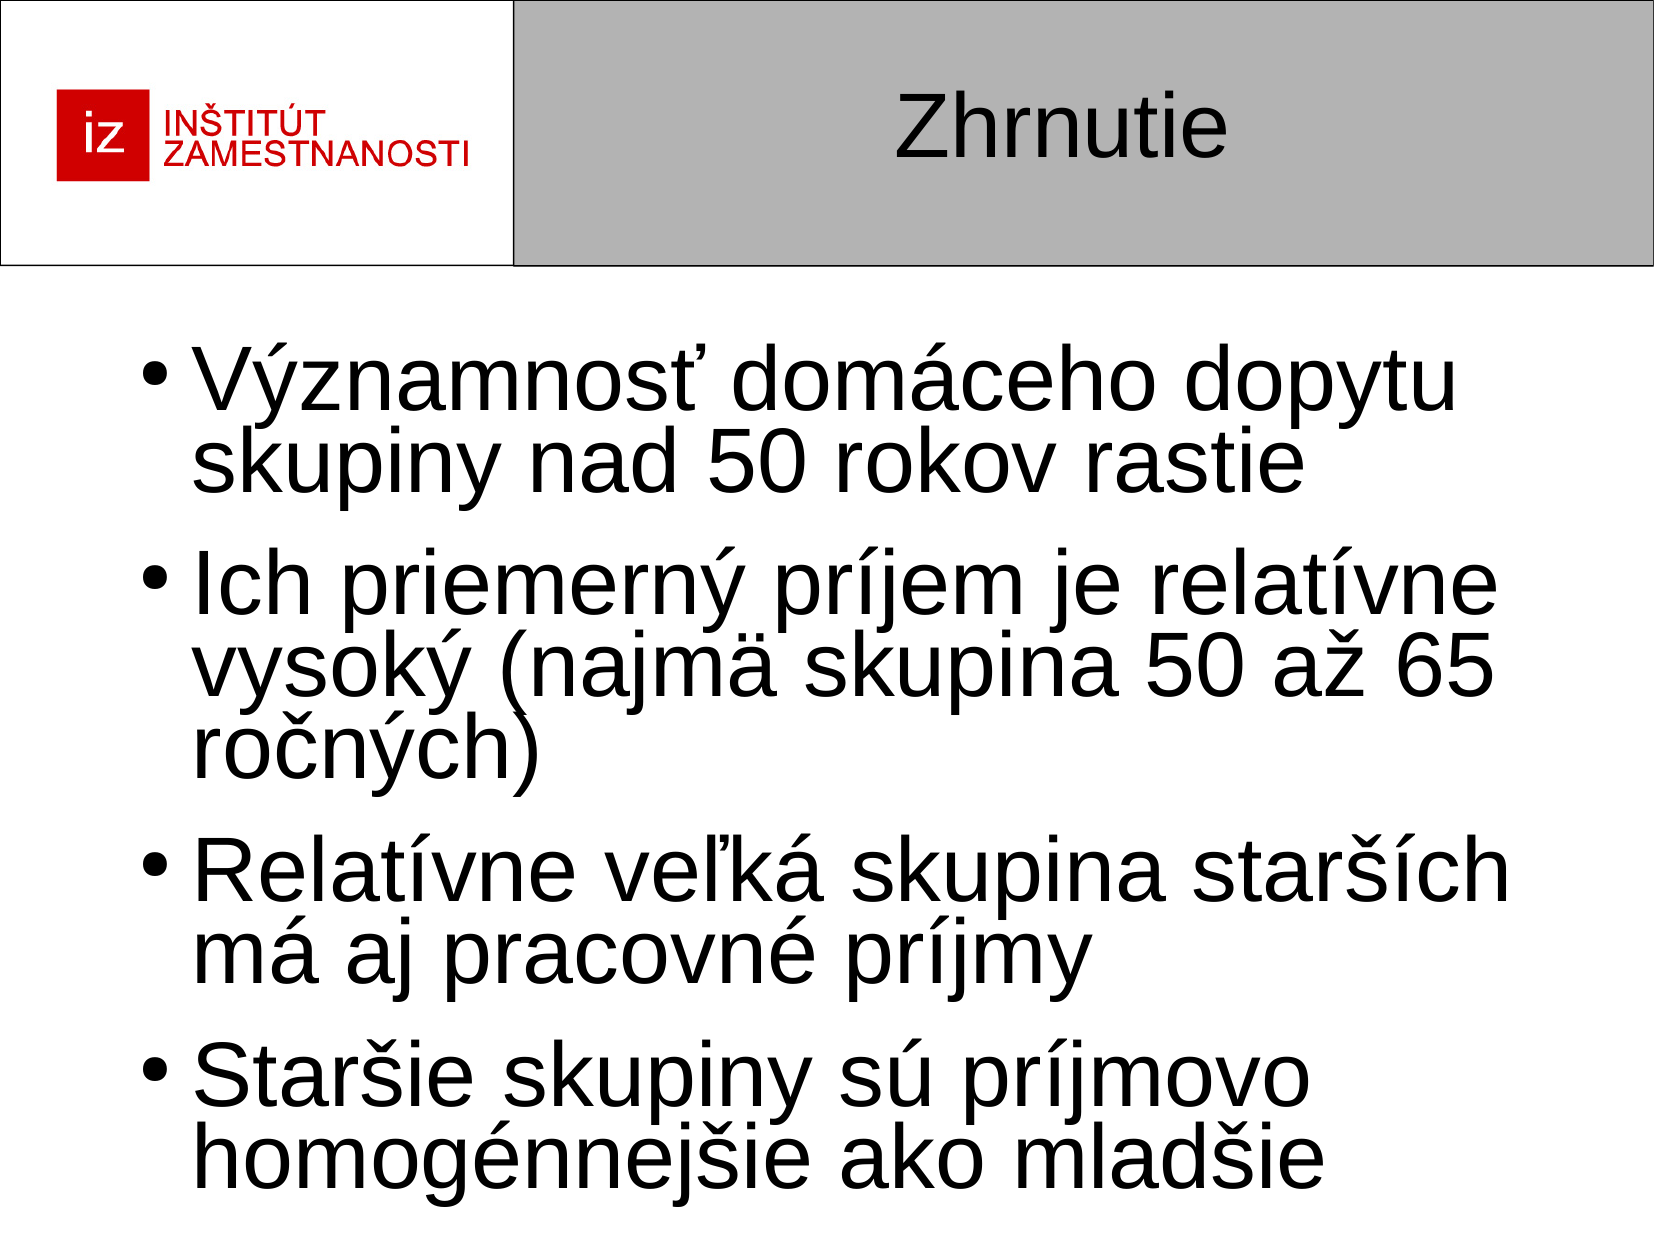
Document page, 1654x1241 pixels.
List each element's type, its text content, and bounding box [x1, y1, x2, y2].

picture [5, 8, 512, 257]
title Zhrnutie [561, 29, 1565, 237]
list Významnosť domáceho dopytu skupiny nad 50 rokov rastie Ich priemerný príjem je relatívne vysoký (najmä skupina 50 až 65 ročných) Relatívne veľká skupina starších má aj pracovné príjmy Staršie skupiny sú príjmovo homogénnejšie ako mladšie [121, 344, 1533, 1226]
